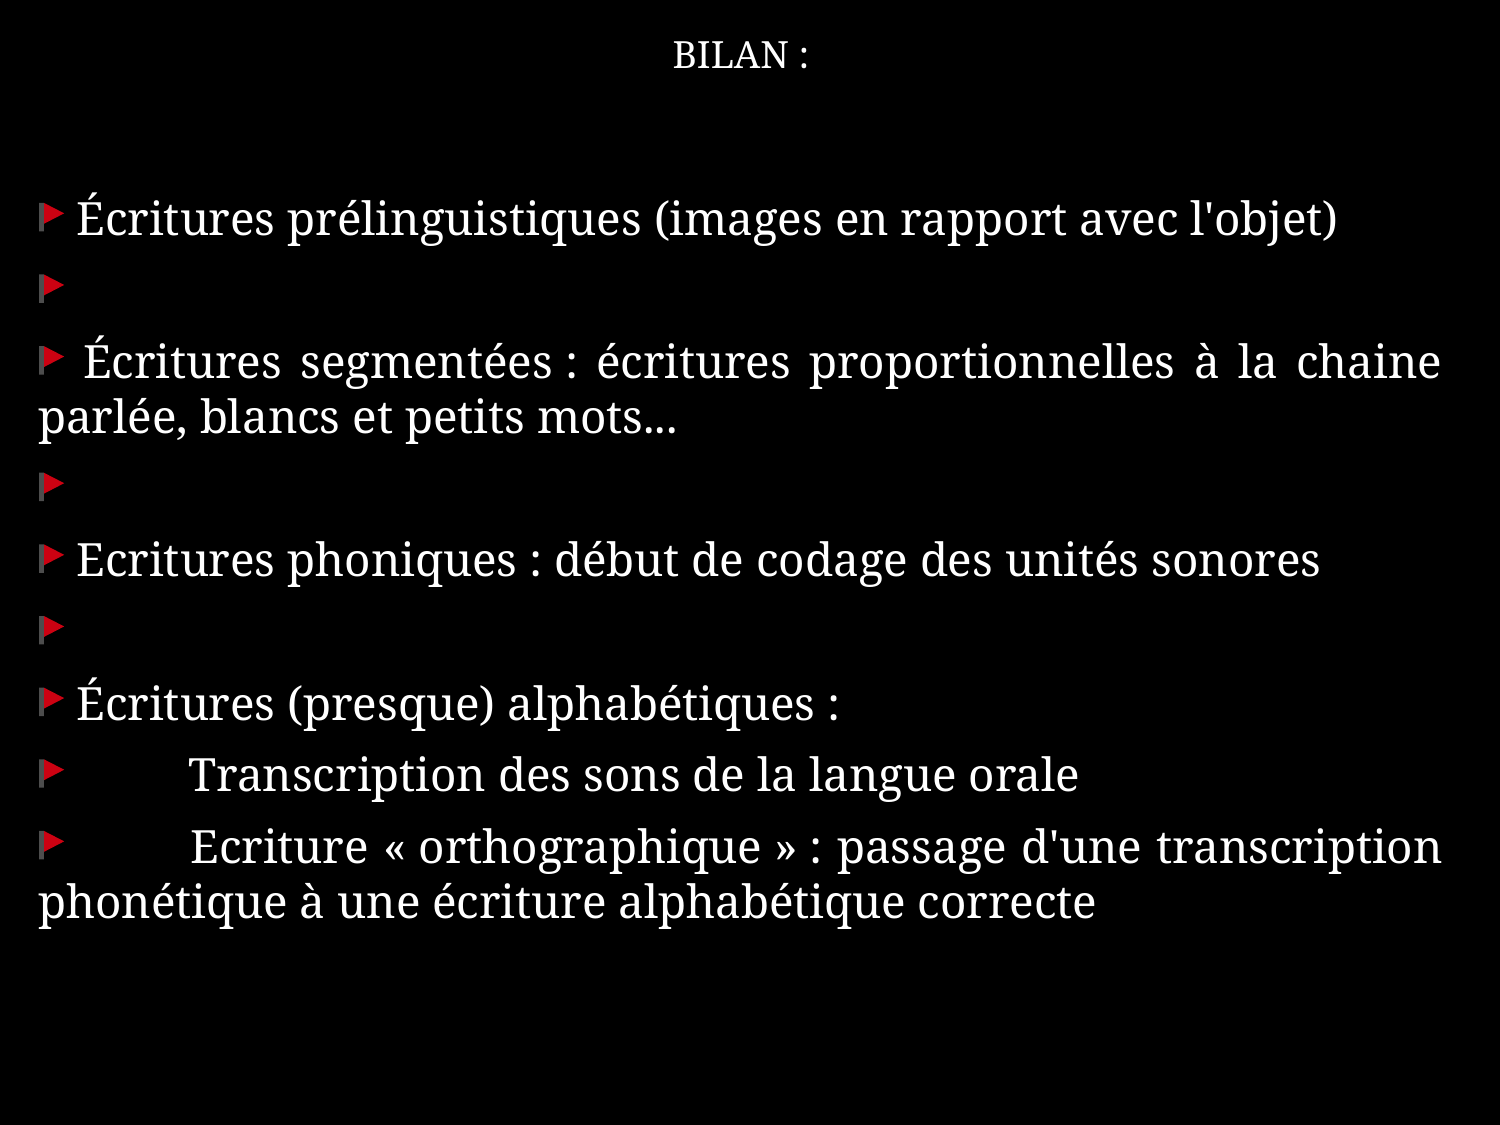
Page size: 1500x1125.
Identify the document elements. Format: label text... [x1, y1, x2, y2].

subtitle BILAN : Écritures prélinguistiques (images en rapport avec l'objet) Écritures segmentées : écritures proportionnelles à la chaine parlée, blancs et petits mots... Ecritures phoniques : début de codage des unités sonores Écritures (presque) alphabétiques : Transcription des sons de la langue orale Ecriture « orthographique » : passage d'une transcription phonétique à une écriture alphabétique correcte [23, 23, 1477, 1087]
